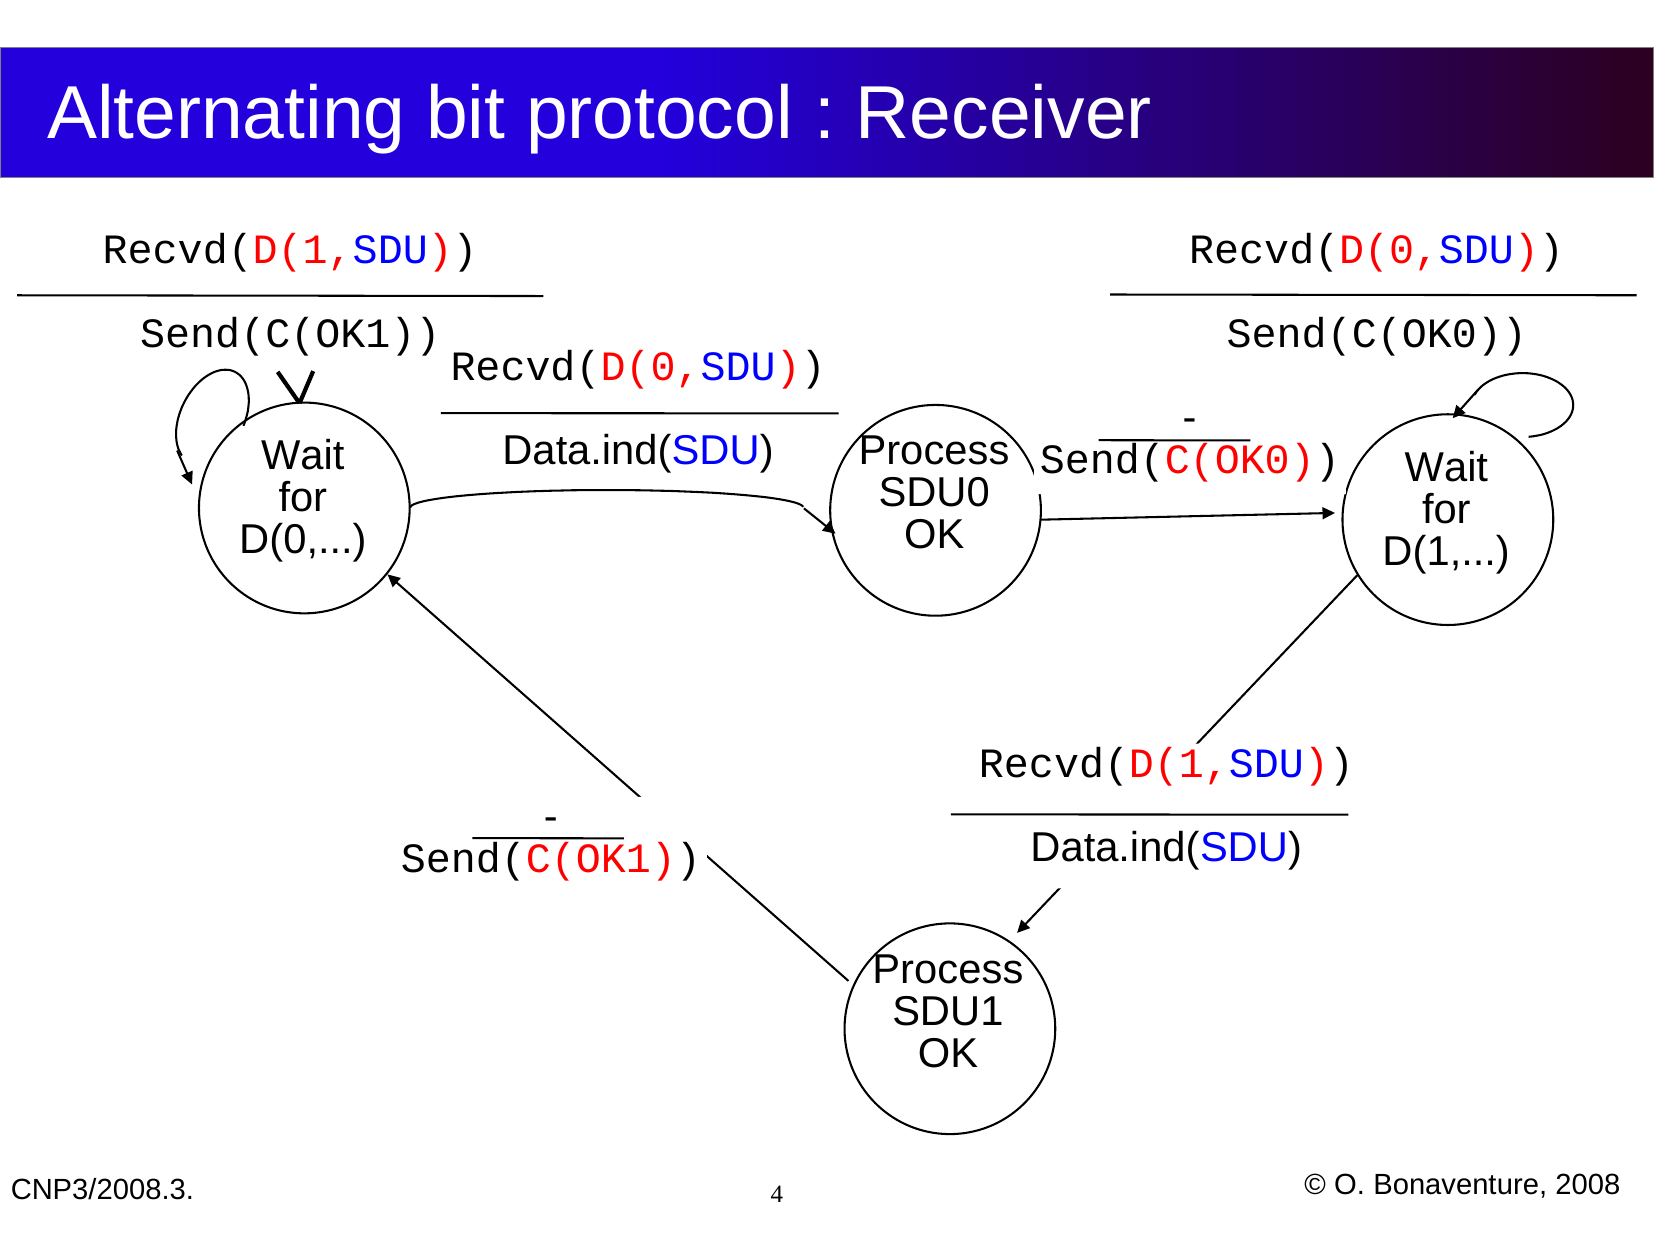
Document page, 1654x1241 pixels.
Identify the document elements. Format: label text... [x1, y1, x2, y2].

text_box Recvd(D(1,SDU)) Send(C(OK1)) [102, 229, 478, 294]
text_box [395, 796, 707, 894]
text_box Process SDU1 OK [872, 949, 1024, 1076]
text_box [1034, 397, 1346, 495]
text_box Wait for D(0,...) [239, 435, 367, 562]
title Alternating bit protocol : Receiver [47, 6, 1477, 225]
text_box Recvd(D(0,SDU)) Send(C(OK0)) [1189, 229, 1565, 294]
text_box Recvd(D(1,SDU)) Data.ind(SDU) [978, 743, 1354, 870]
text_box [893, 743, 1440, 889]
text_box - Send(C(OK0)) [1039, 397, 1340, 482]
text_box Recvd(D(0,SDU)) Data.ind(SDU) [450, 346, 826, 473]
text_box Process SDU0 OK [858, 430, 1010, 558]
text_box - Send(C(OK1)) [400, 796, 701, 881]
text_box Wait for D(1,...) [1382, 447, 1511, 574]
text_box © O. Bonaventure, 2008 [1304, 1170, 1622, 1201]
text_box Recvd(D(1,SDU)) Send(C(OK1)) [102, 297, 478, 356]
text_box CNP3/2008.3. [10, 1176, 263, 1212]
text_box Recvd(D(0,SDU)) Send(C(OK0)) [1189, 296, 1565, 356]
